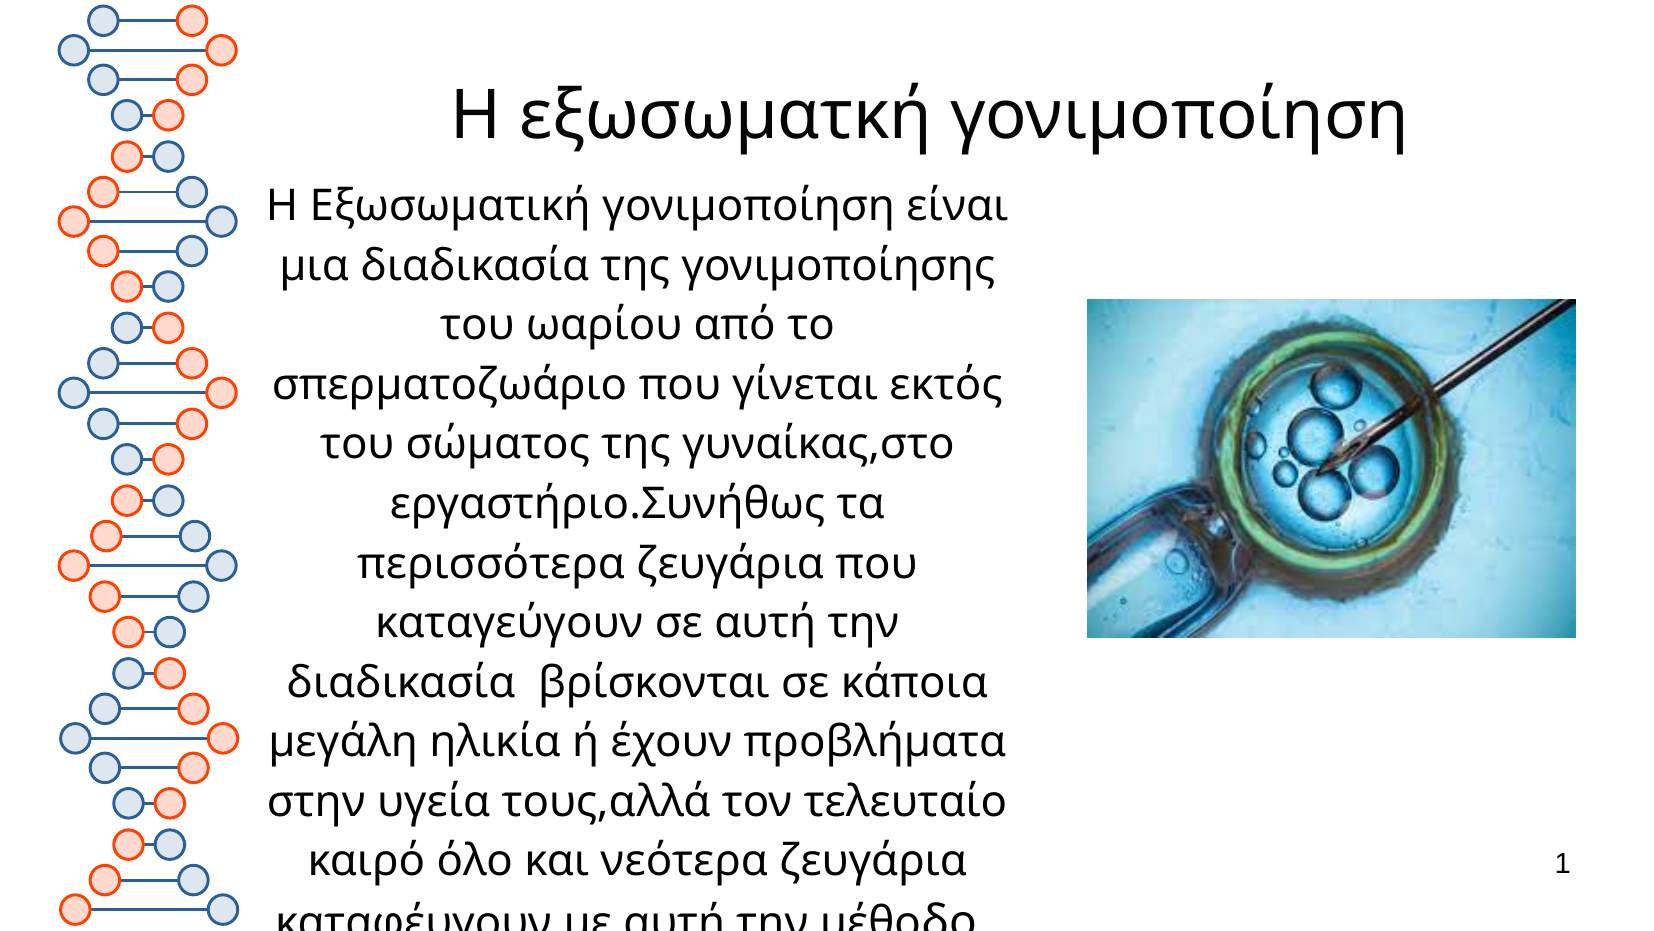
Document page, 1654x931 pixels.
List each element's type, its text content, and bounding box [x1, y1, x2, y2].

subtitle Η Εξωσωματική γονιμοποίηση είναι μια διαδικασία της γονιμοποίησης του ωαρίου από το σπερματοζωάριο που γίνεται εκτός του σώματος της γυναίκας,στο εργαστήριο.Συνήθως τα περισσότερα ζευγάρια που καταγεύγουν σε αυτή την διαδικασία βρίσκονται σε κάποια μεγάλη ηλικία ή έχουν προβλήματα στην υγεία τους,αλλά τον τελευταίο καιρό όλο και νεότερα ζευγάρια καταφέυγουν με αυτή την μέθοδο. [262, 187, 1013, 931]
picture [1087, 299, 1576, 638]
title Η εξωσωματκή γονιμοποίηση [265, 35, 1595, 189]
